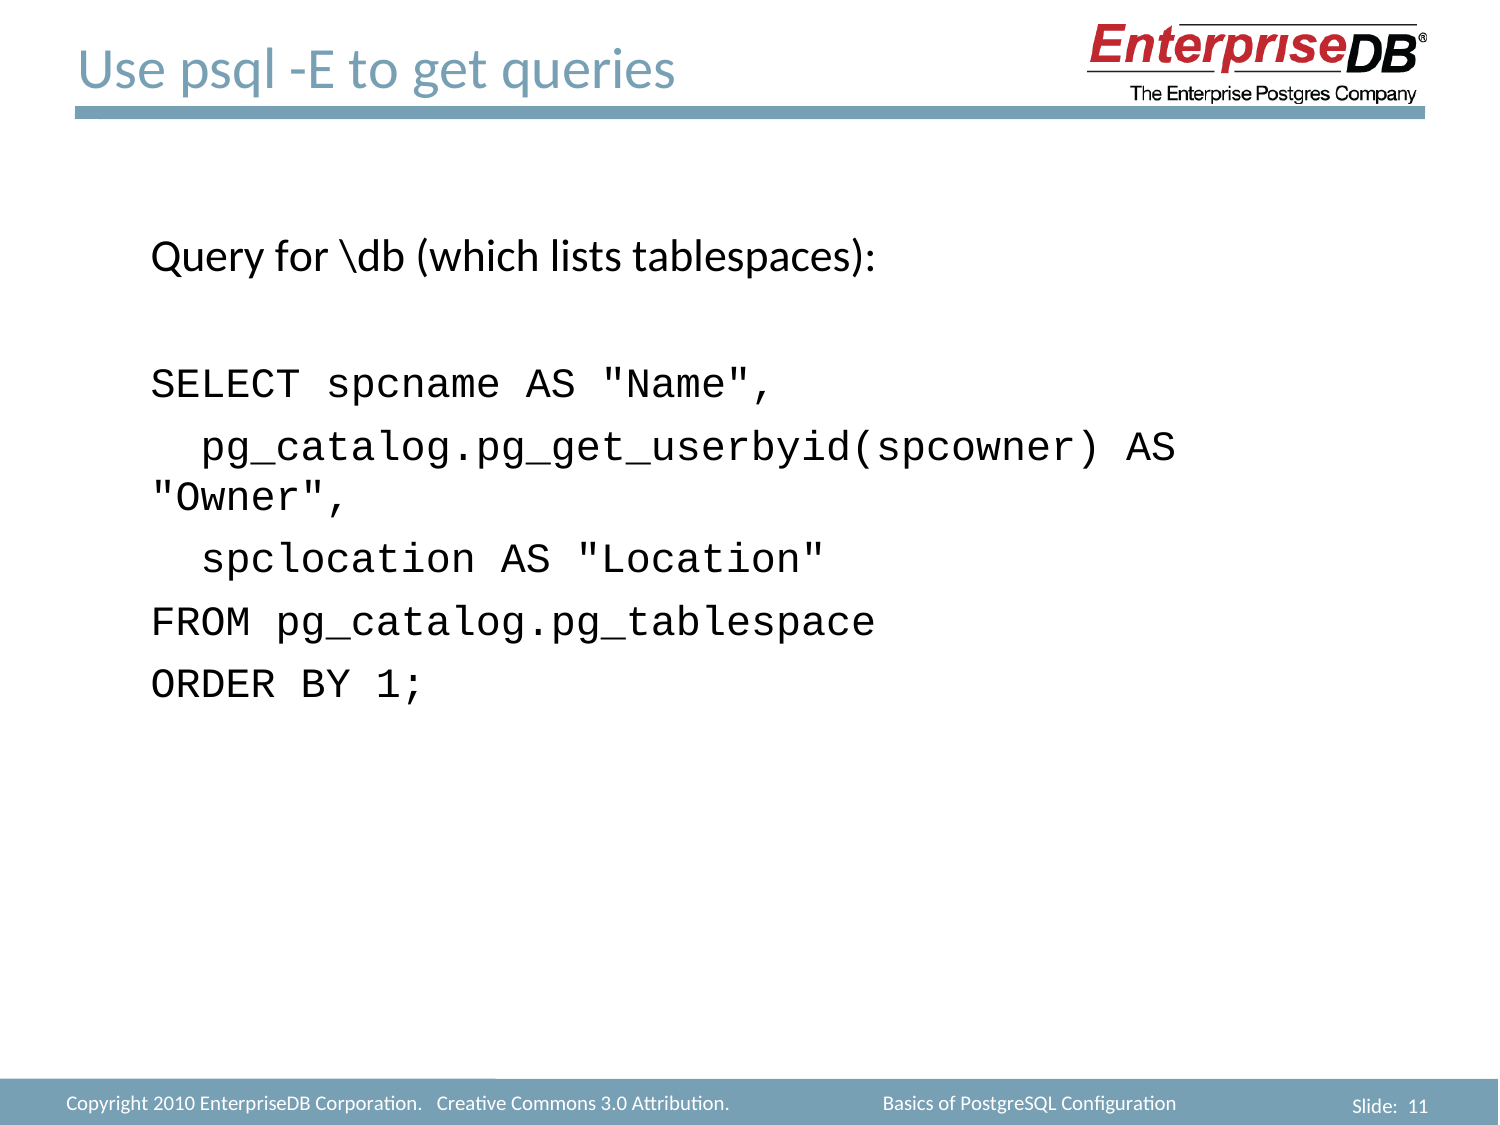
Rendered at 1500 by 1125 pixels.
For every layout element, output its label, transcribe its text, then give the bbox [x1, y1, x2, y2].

list Query for \db (which lists tablespaces): SELECT spcname AS "Name", pg_catalog.pg_get_userbyid(spcowner) AS "Owner", spclocation AS "Location" FROM pg_catalog.pg_tablespace ORDER BY 1; [79, 155, 1384, 1051]
picture [1088, 24, 1427, 104]
title Use psql -E to get queries [62, 4, 1088, 126]
